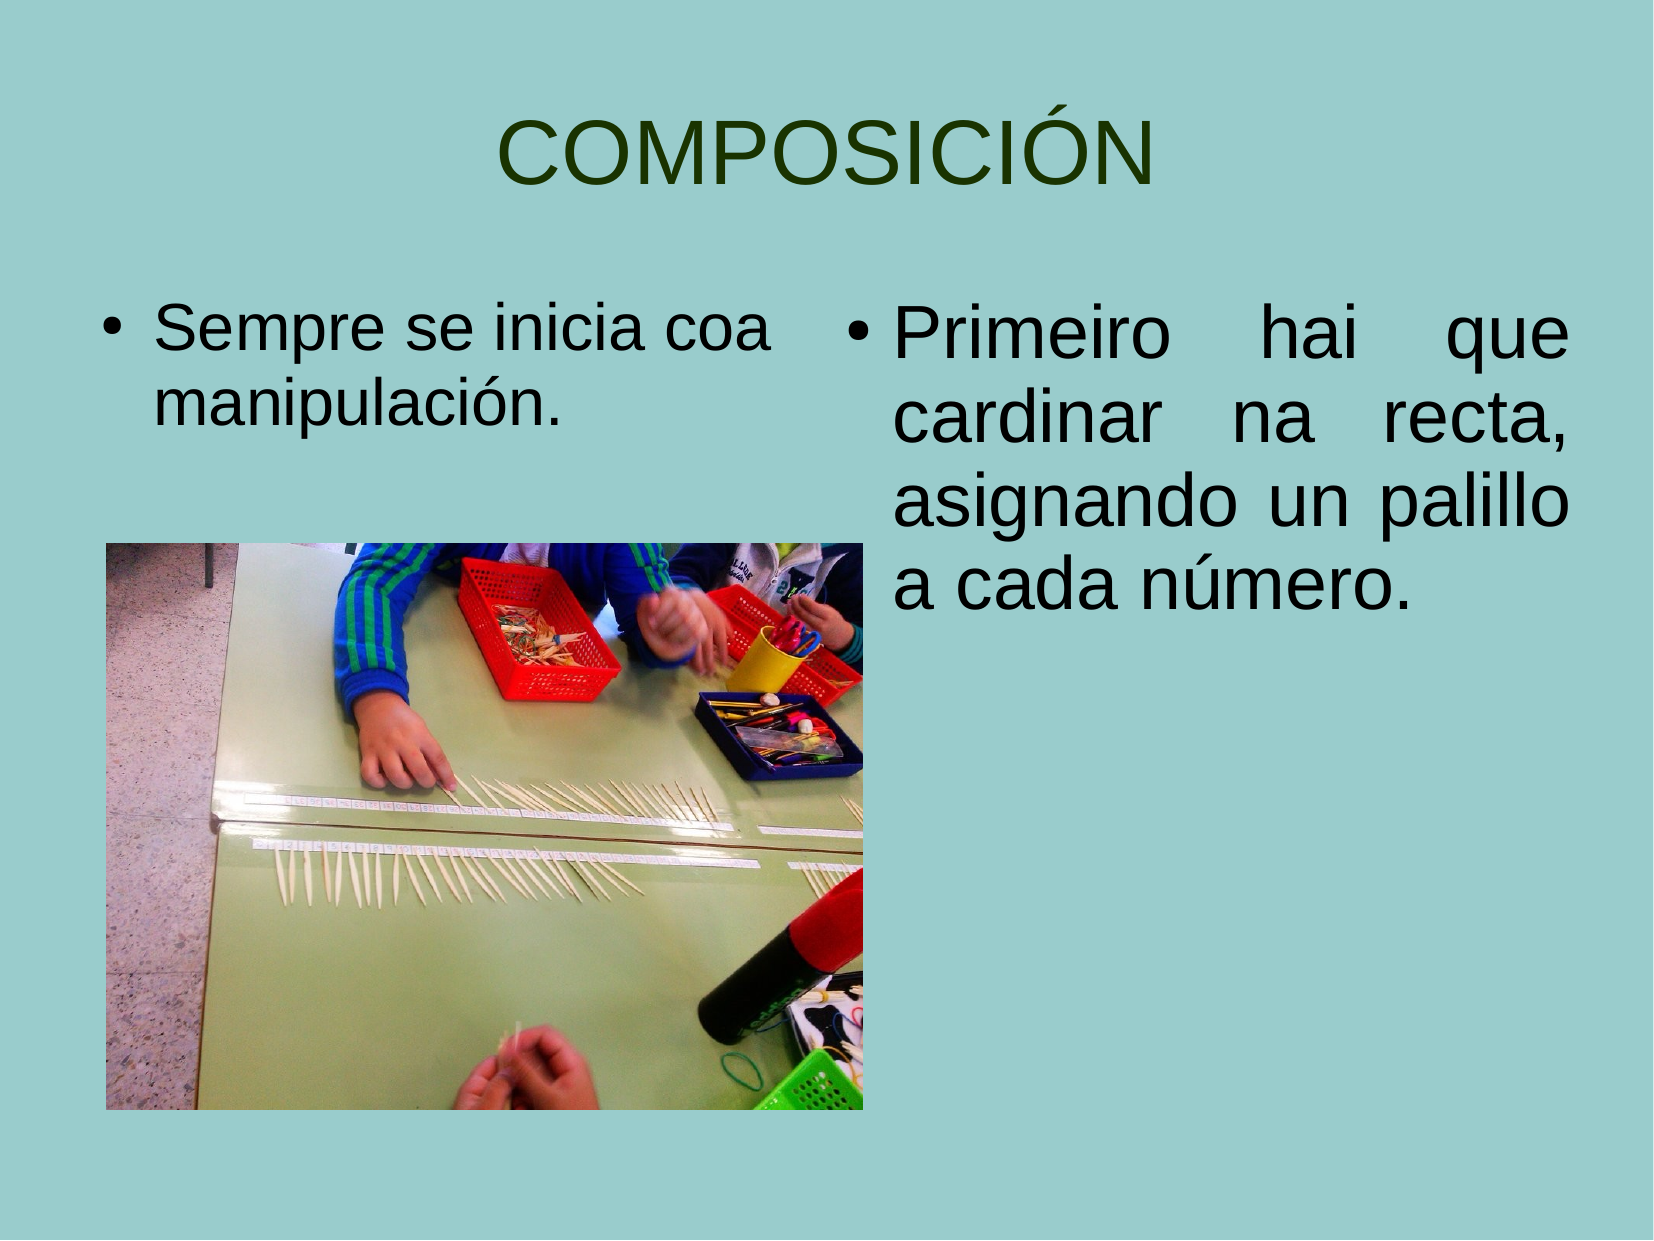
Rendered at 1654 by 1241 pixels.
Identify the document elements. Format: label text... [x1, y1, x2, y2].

list Sempre se inicia coa manipulación. [82, 290, 809, 634]
list Primeiro hai que cardinar na recta, asignando un palillo a cada número. [845, 290, 1572, 634]
picture [106, 543, 863, 1111]
picture [858, 640, 863, 650]
title COMPOSICIÓN [82, 49, 1571, 257]
